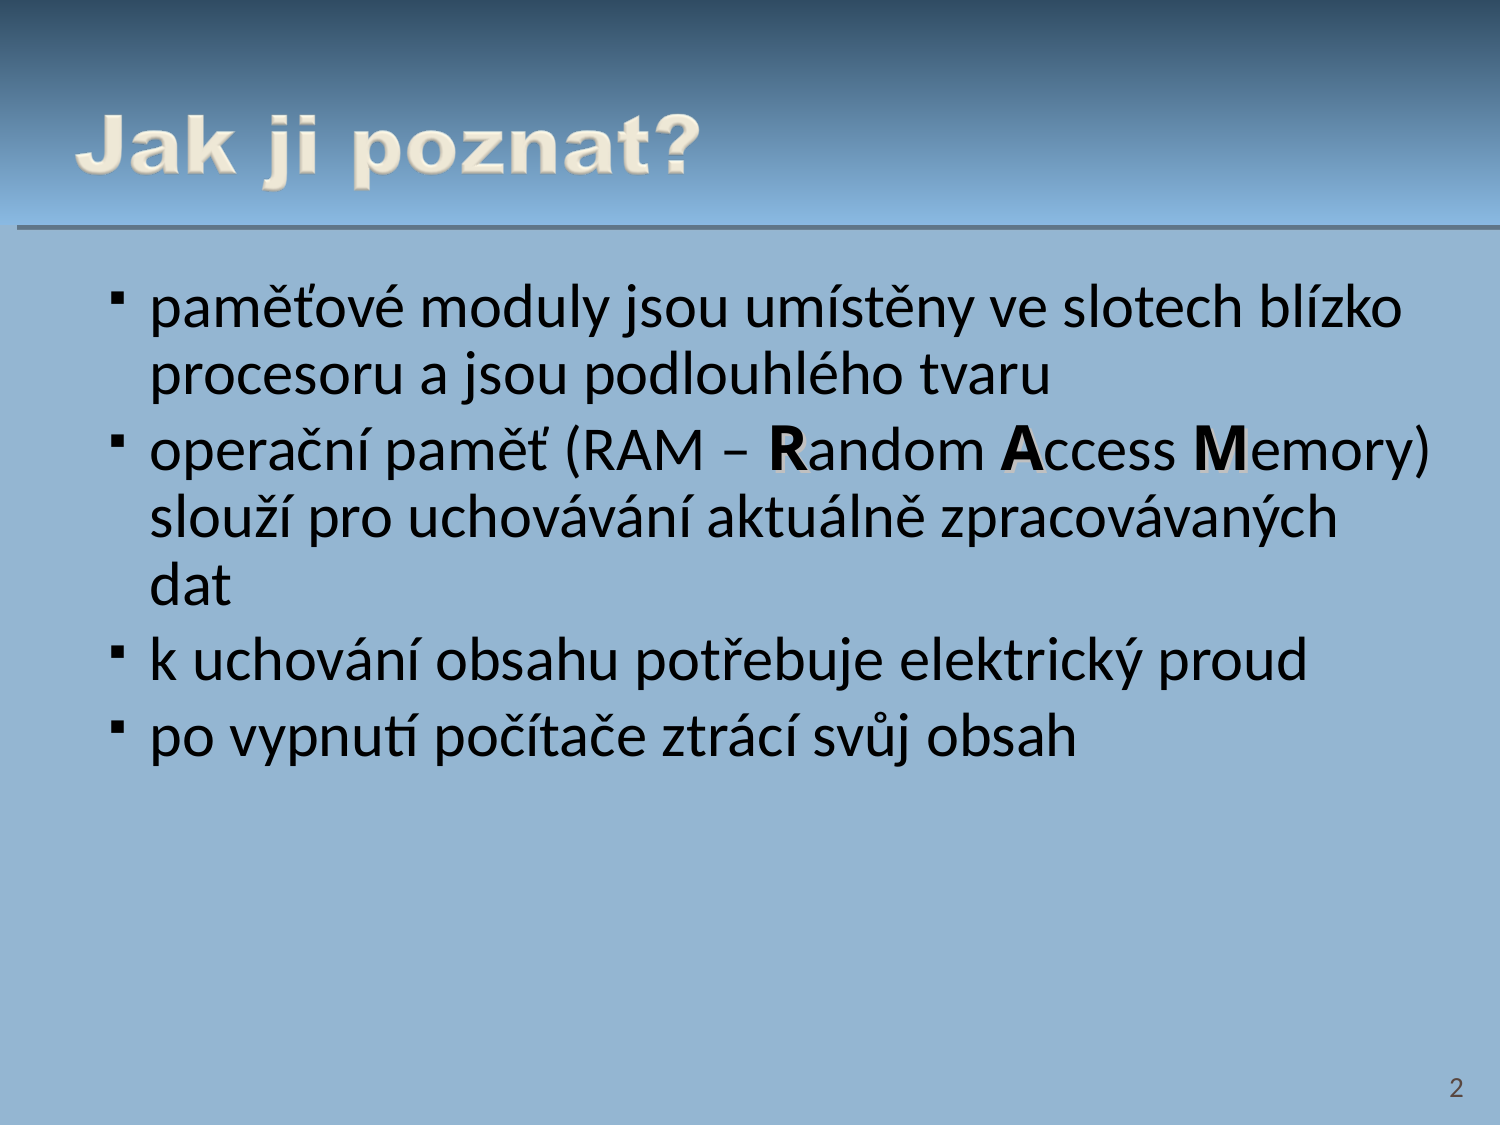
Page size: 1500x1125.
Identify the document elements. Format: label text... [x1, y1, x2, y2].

text_box <číslo> [1418, 1051, 1479, 1112]
list paměťové moduly jsou umístěny ve slotech blízko procesoru a jsou podlouhlého tvaru operační paměť (RAM – Random Access Memory) slouží pro uchovávání aktuálně zpracovávaných dat k uchování obsahu potřebuje elektrický proud po vypnutí počítače ztrácí svůj obsah [74, 265, 1450, 796]
text_box [21, 58, 1410, 235]
